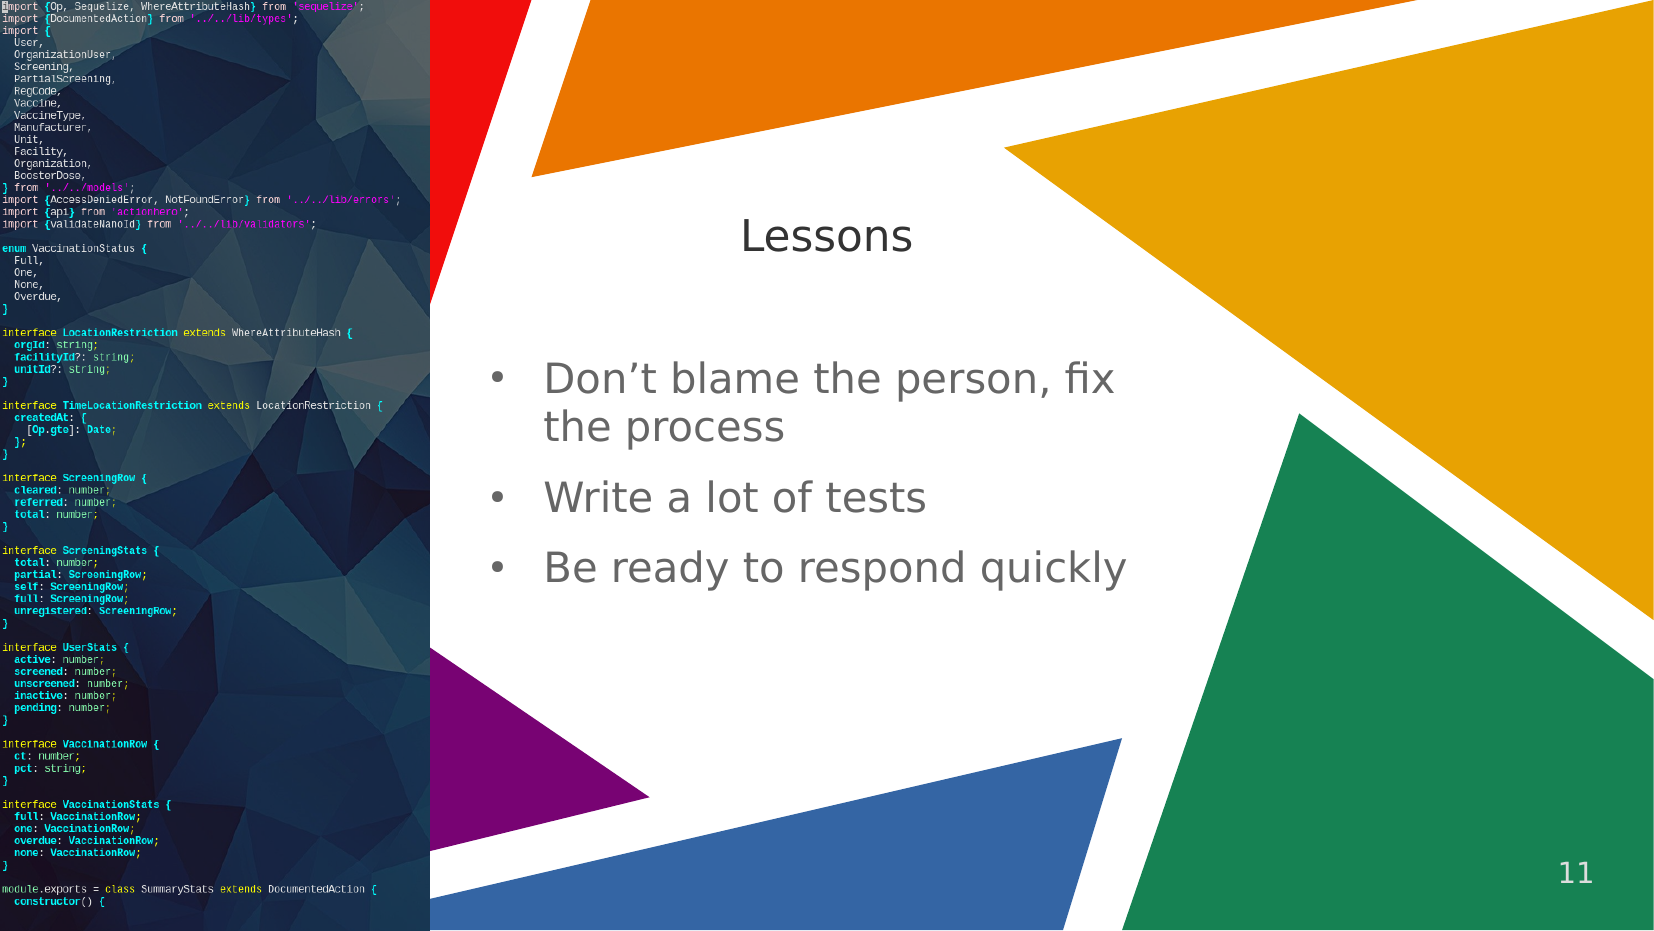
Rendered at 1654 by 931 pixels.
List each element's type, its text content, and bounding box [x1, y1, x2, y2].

list Don’t blame the person, fix the process Write a lot of tests Be ready to respond quickly [472, 354, 1182, 768]
title Lessons [472, 147, 1182, 325]
picture [0, 0, 430, 931]
